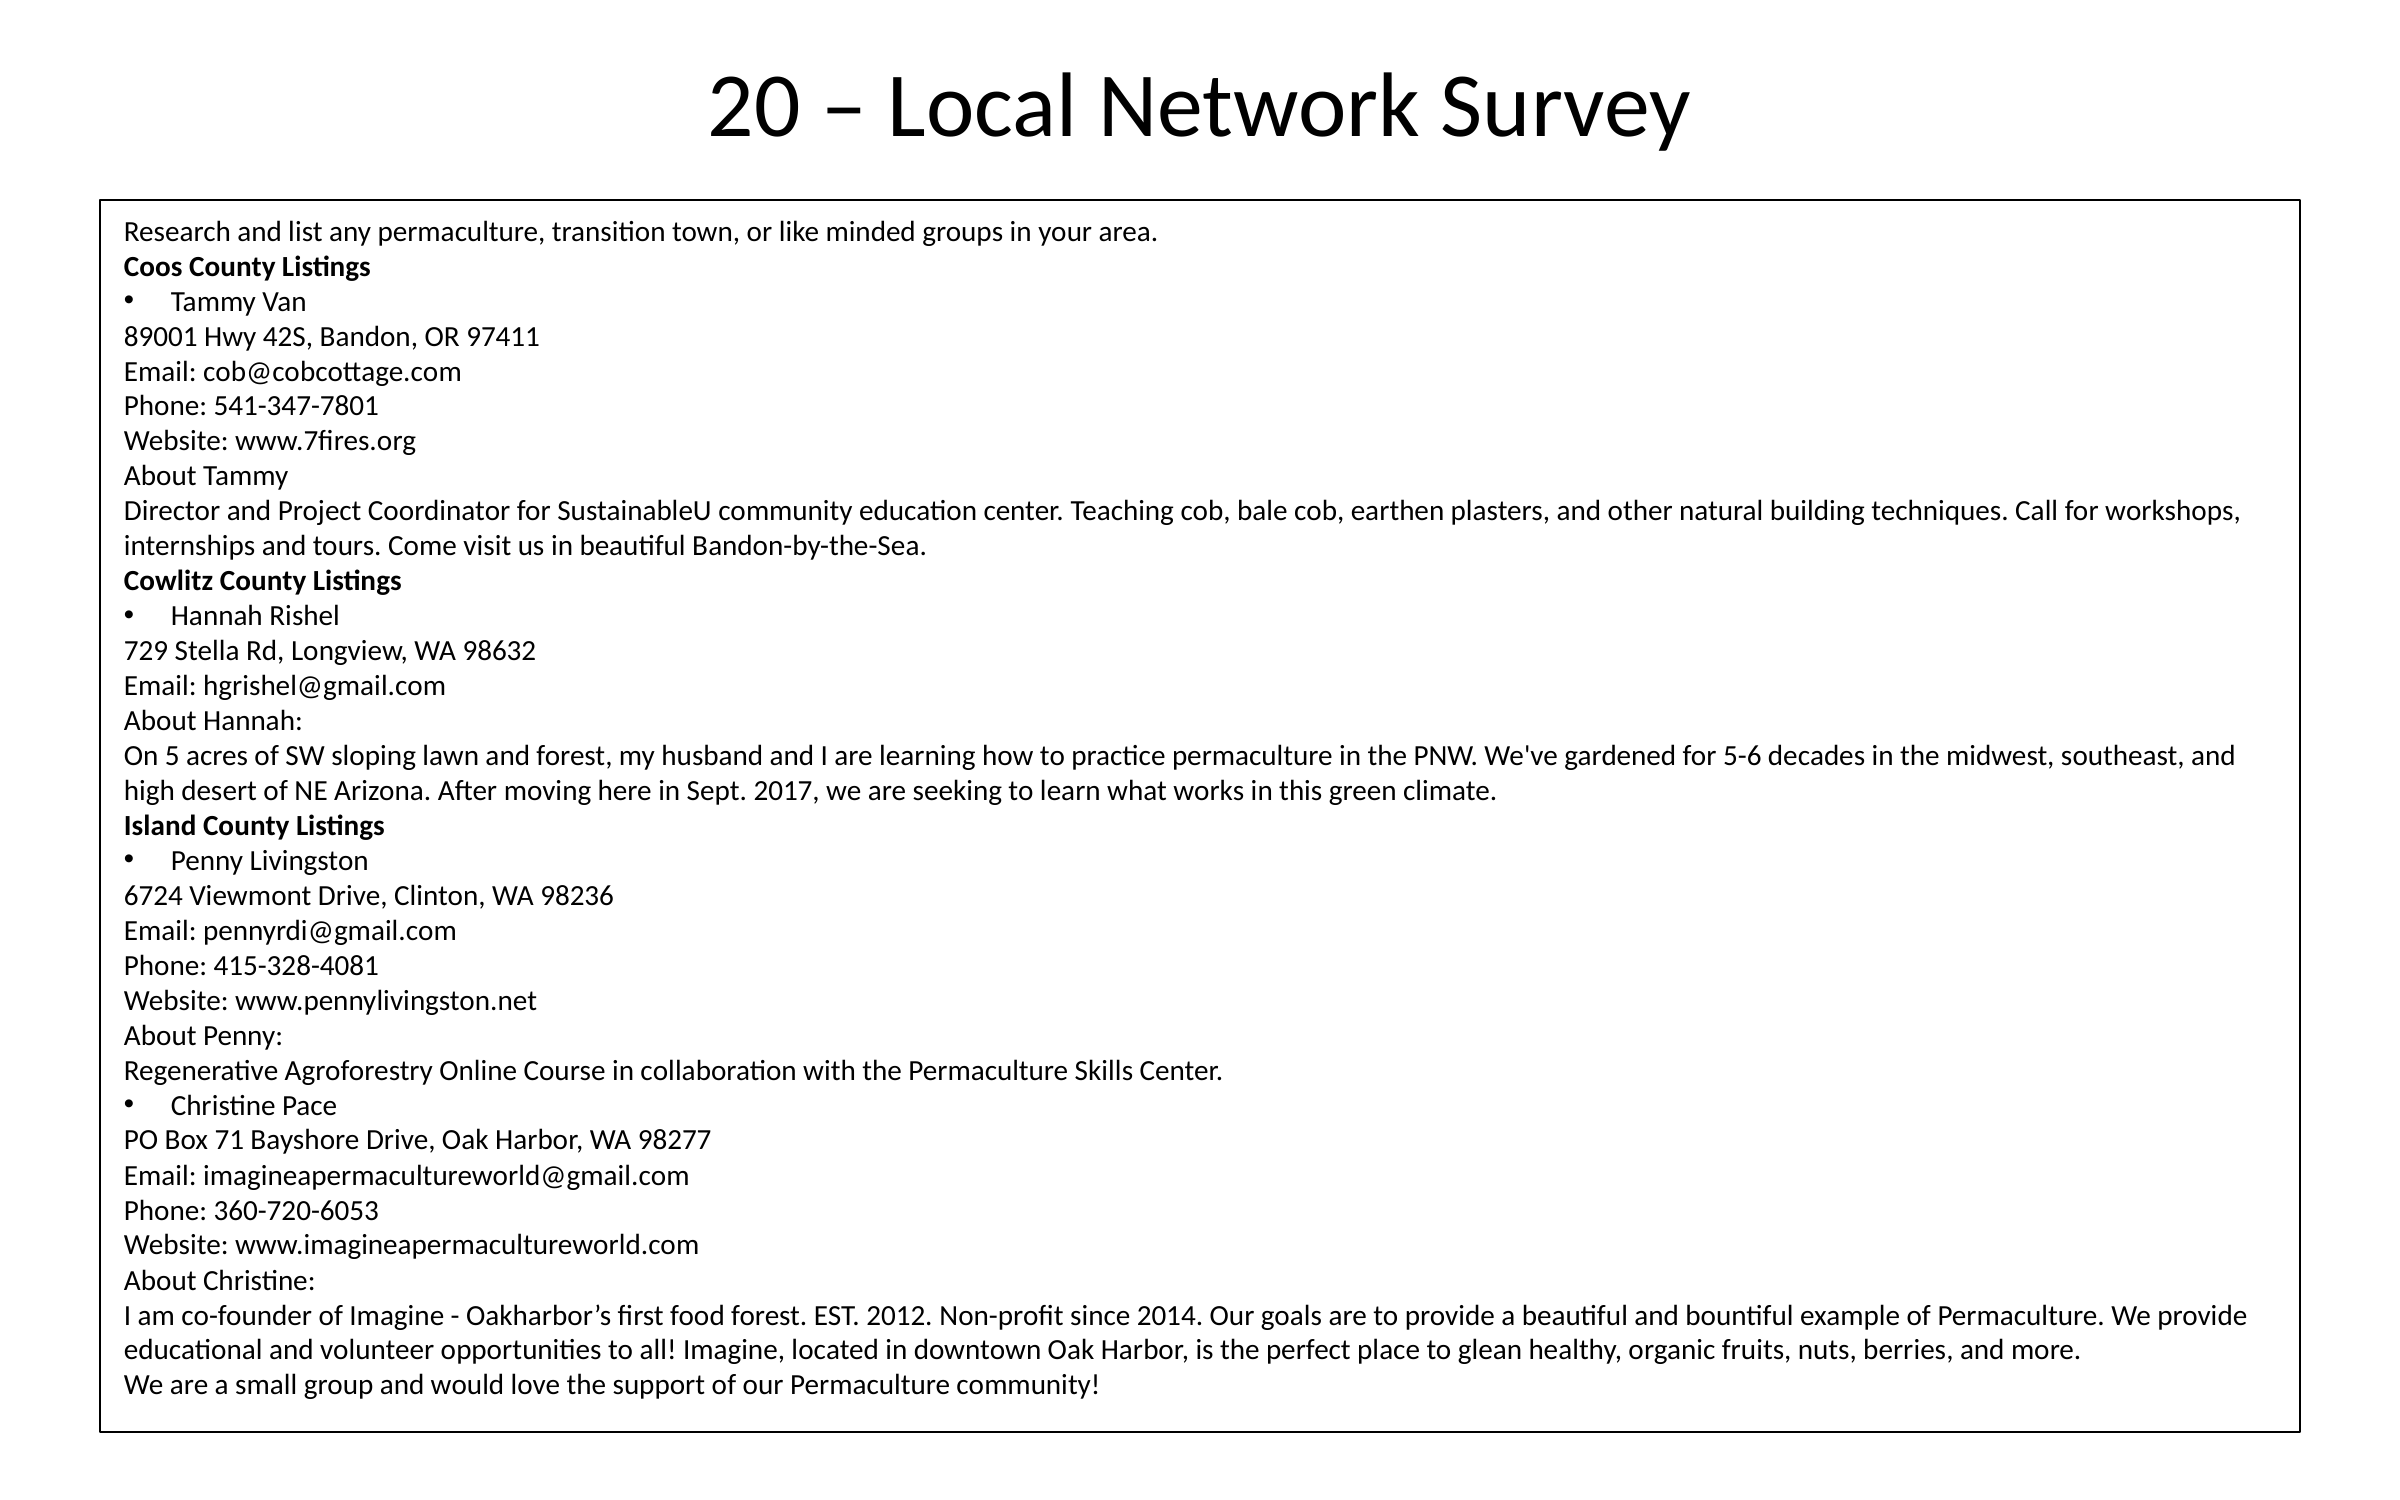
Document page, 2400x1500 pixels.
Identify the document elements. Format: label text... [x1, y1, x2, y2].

text_box 20 – Local Network Survey [179, 33, 2220, 167]
text_box Research and list any permaculture, transition town, or like minded groups in your area. Coos County Listings Tammy Van 89001 Hwy 42S, Bandon, OR 97411 Email: cob@cobcottage.com ​Phone: 541-347-7801 Website: www.7fires.org About Tammy Director and Project Coordinator for SustainableU community education center. Teaching cob, bale cob, earthen plasters, and other natural building techniques. Call for workshops, internships and tours. Come visit us in beautiful Bandon-by-the-Sea. Cowlitz County Listings Hannah Rishel 729 Stella Rd, Longview, WA 98632 Email: hgrishel@gmail.com About Hannah: On 5 acres of SW sloping lawn and forest, my husband and I are learning how to practice permaculture in the PNW. We've gardened for 5-6 decades in the midwest, southeast, and high desert of NE Arizona. After moving here in Sept. 2017, we are seeking to learn what works in this green climate. Island County Listings Penny Livingston 6724 Viewmont Drive, Clinton, WA 98236 Email: pennyrdi@gmail.com Phone: 415-328-4081 Website: www.pennylivingston.net About Penny: Regenerative Agroforestry Online Course in collaboration with the Permaculture Skills Center.​ Christine Pace PO Box 71 Bayshore Drive, Oak Harbor, WA 98277 Email: imagineapermacultureworld@gmail.com Phone: 360-720-6053 Website: www.imagineapermacultureworld.com About Christine: I am co-founder of Imagine - Oakharbor’s first food forest. EST. 2012. Non-profit since 2014. Our goals are to provide a beautiful and bountiful example of Permaculture. We provide educational and volunteer opportunities to all! Imagine, located in downtown Oak Harbor, is the perfect place to glean healthy, organic fruits, nuts, berries, and more. We are a small group and would love the support of our Permaculture community! [99, 199, 2300, 1432]
